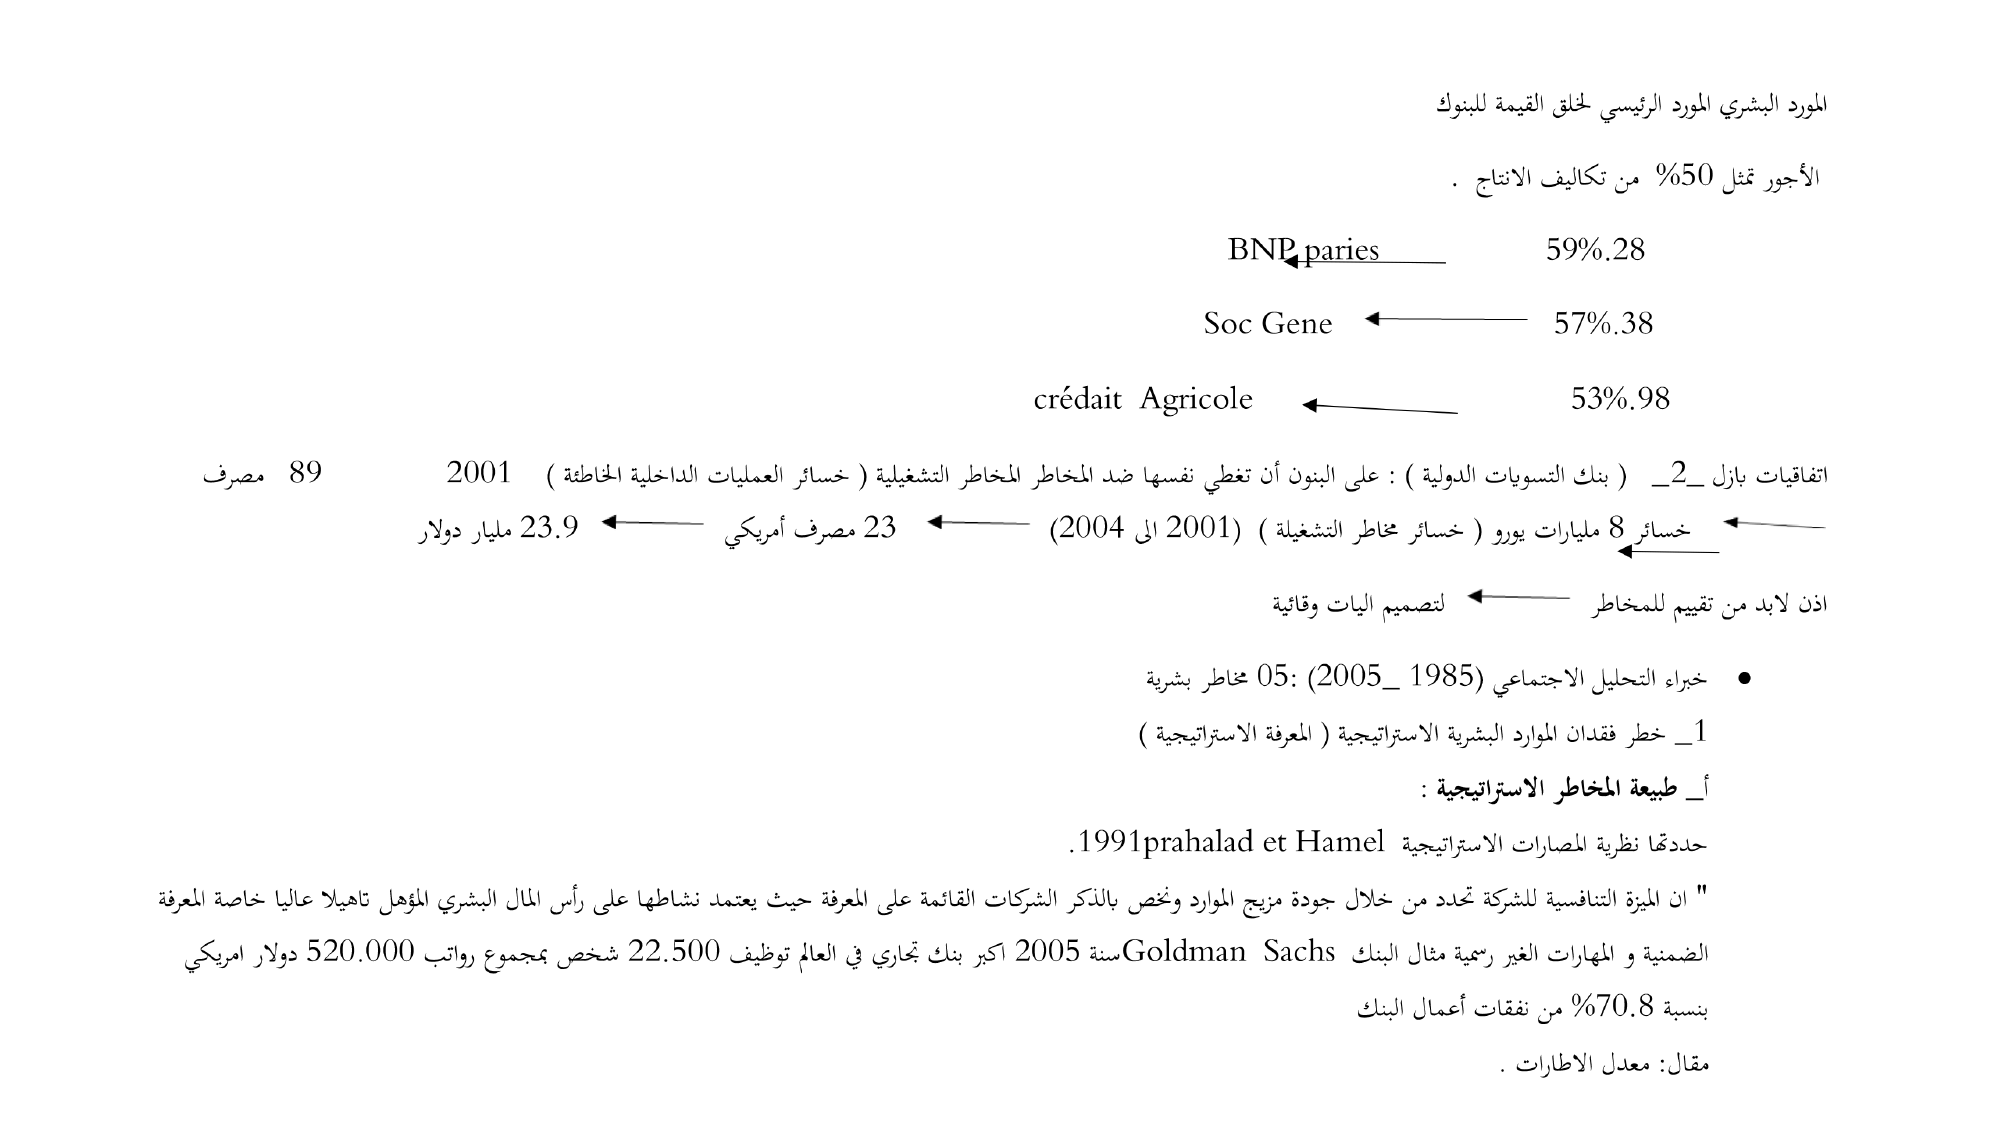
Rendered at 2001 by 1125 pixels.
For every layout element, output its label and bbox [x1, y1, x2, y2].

picture [102, 52, 1893, 1097]
